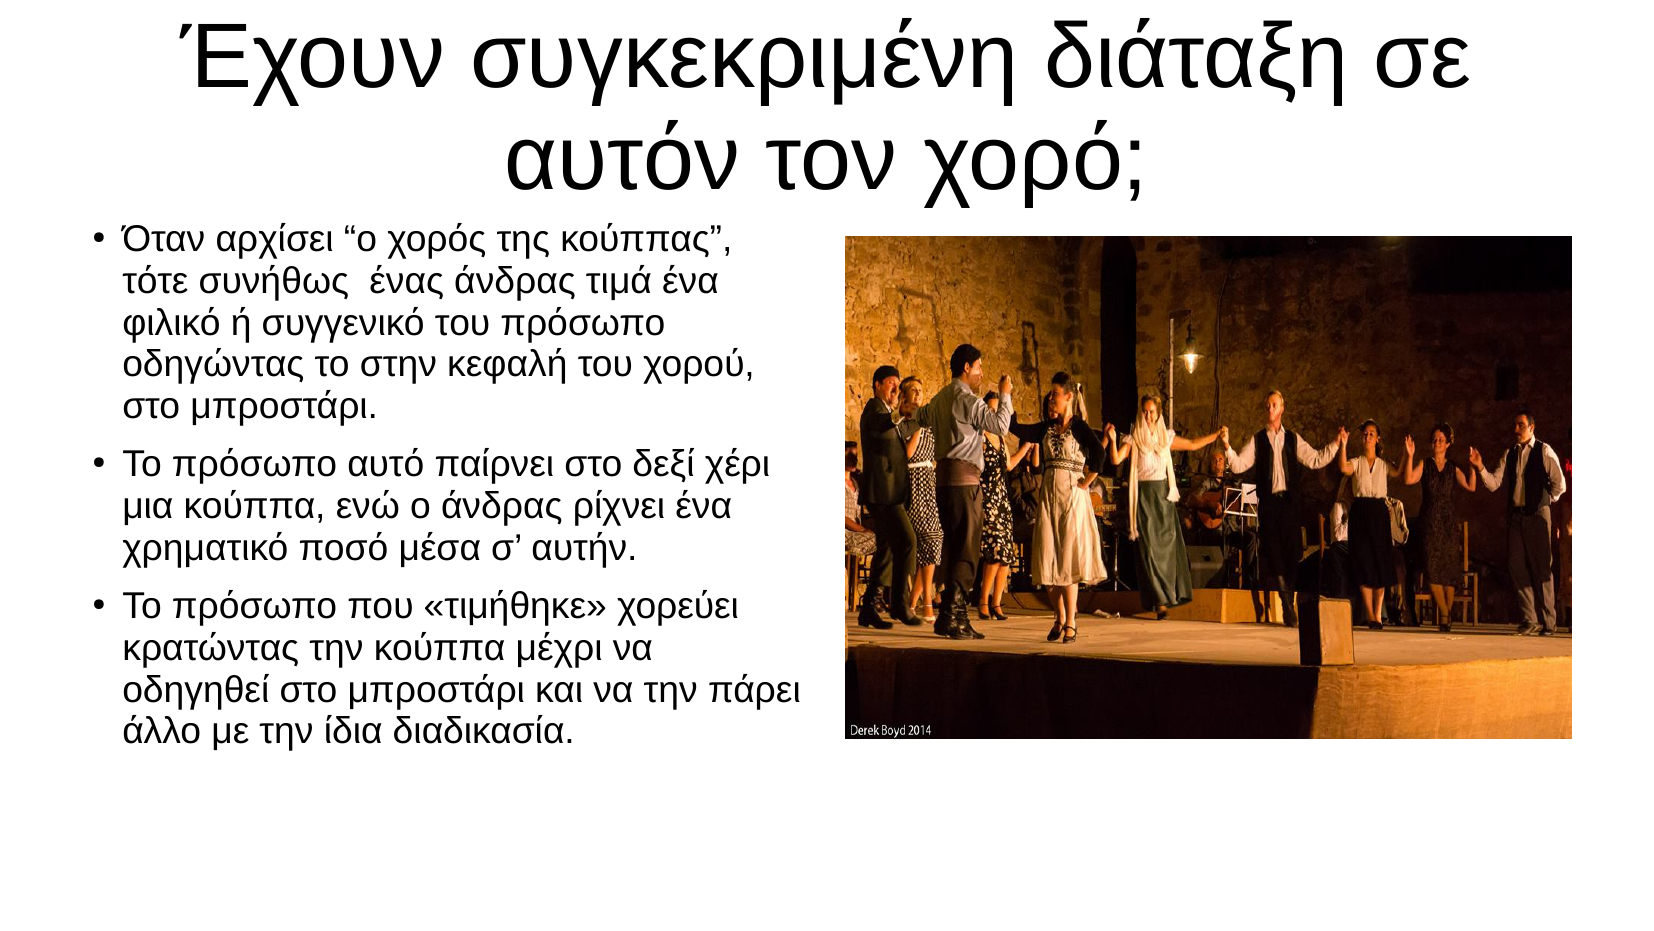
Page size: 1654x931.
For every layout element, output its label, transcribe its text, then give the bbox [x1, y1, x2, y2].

picture [845, 236, 1572, 739]
list Όταν αρχίσει “ο χορός της κούππας”, τότε συνήθως ένας άνδρας τιμά ένα φιλικό ή συγγενικό του πρόσωπο οδηγώντας το στην κεφαλή του χορού, στο μπροστάρι. Το πρόσωπο αυτό παίρνει στο δεξί χέρι μια κούππα, ενώ ο άνδρας ρίχνει ένα χρηματικό ποσό μέσα σ’ αυτήν. Το πρόσωπο που «τιμήθηκε» χορεύει κρατώντας την κούππα μέχρι να οδηγηθεί στο μπροστάρι και να την πάρει άλλο με την ίδια διαδικασία. [82, 217, 809, 758]
title Έχουν συγκεκριμένη διάταξη σε αυτόν τον χορό; [59, 4, 1595, 210]
